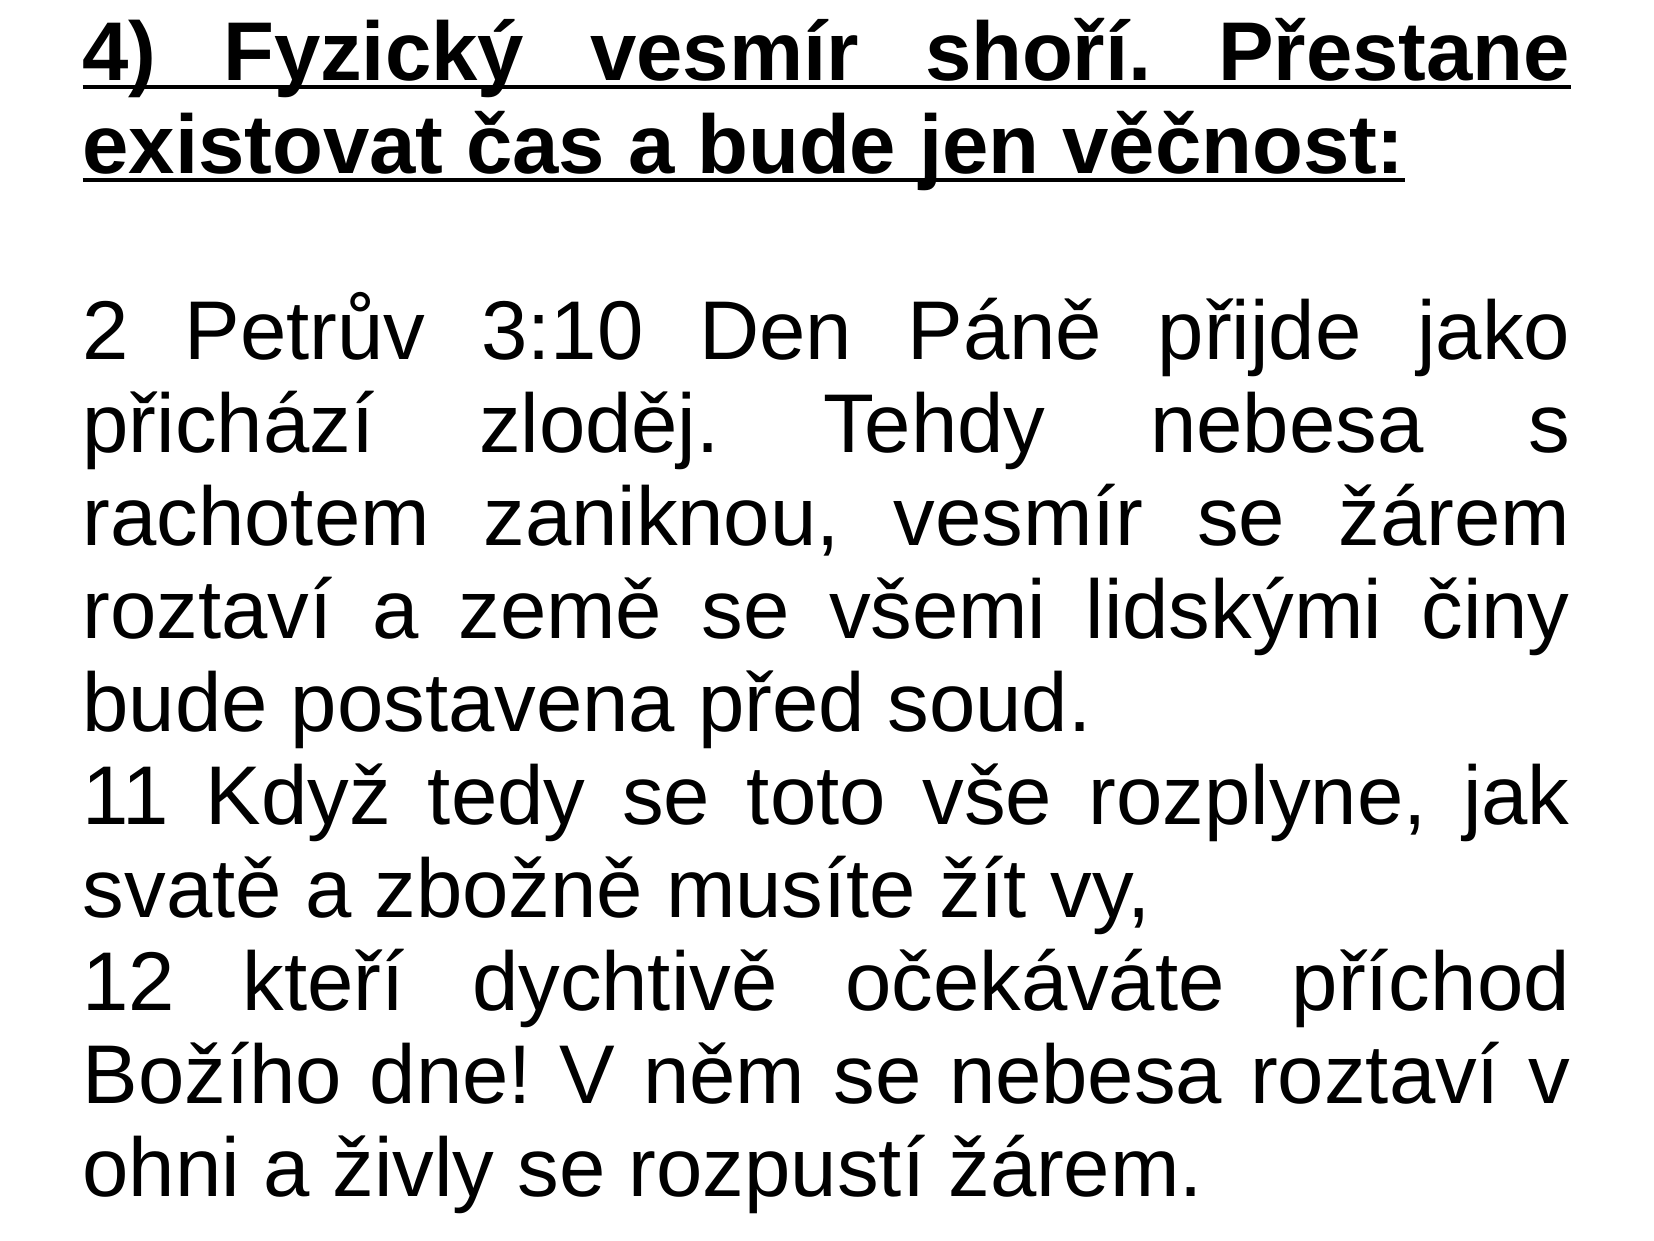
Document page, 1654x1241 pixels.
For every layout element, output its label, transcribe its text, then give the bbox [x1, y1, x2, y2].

subtitle 4) Fyzický vesmír shoří. Přestane existovat čas a bude jen věčnost: 2 Petrův 3:10 Den Páně přijde jako přichází zloděj. Tehdy nebesa s rachotem zaniknou, vesmír se žárem roztaví a země se všemi lidskými činy bude postavena před soud. 11 Když tedy se toto vše rozplyne, jak svatě a zbožně musíte žít vy, 12 kteří dychtivě očekáváte příchod Božího dne! V něm se nebesa roztaví v ohni a živly se rozpustí žárem. [82, 4, 1571, 1215]
